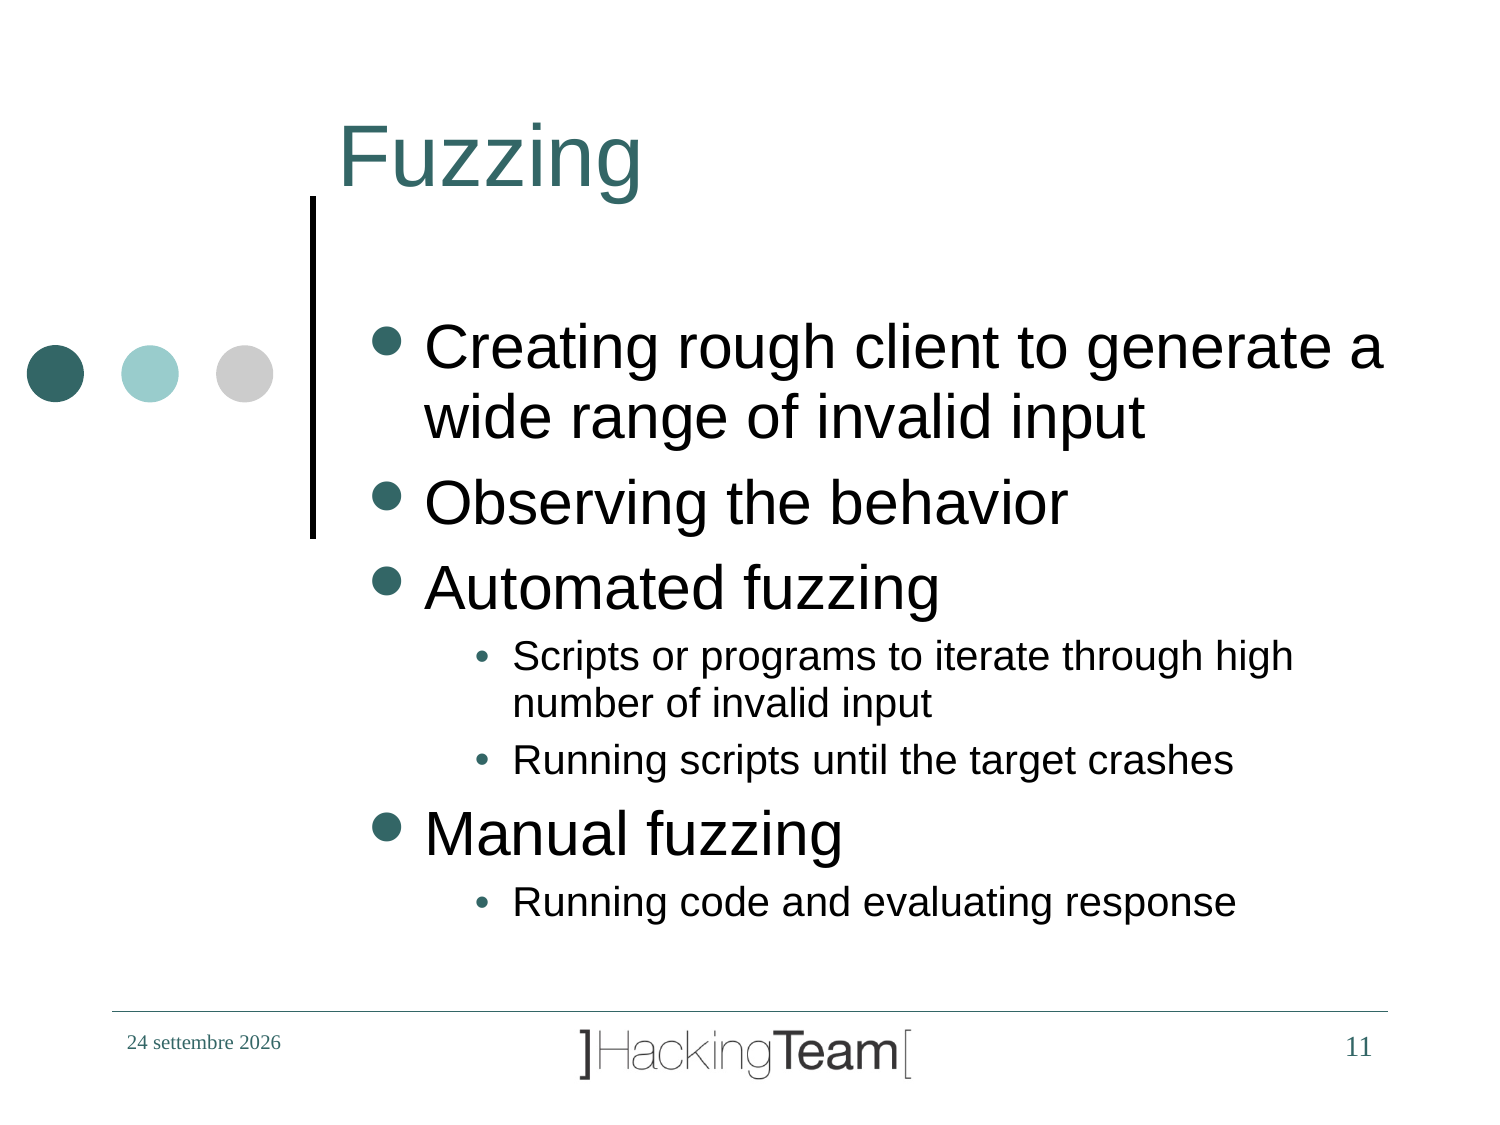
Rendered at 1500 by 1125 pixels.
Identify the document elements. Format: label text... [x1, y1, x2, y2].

title Fuzzing [337, 38, 1401, 275]
picture [574, 1041, 916, 1084]
list Creating rough client to generate a wide range of invalid input Observing the behavior Automated fuzzing Scripts or programs to iterate through high number of invalid input Running scripts until the target crashes Manual fuzzing Running code and evaluating response [249, 312, 1401, 1041]
